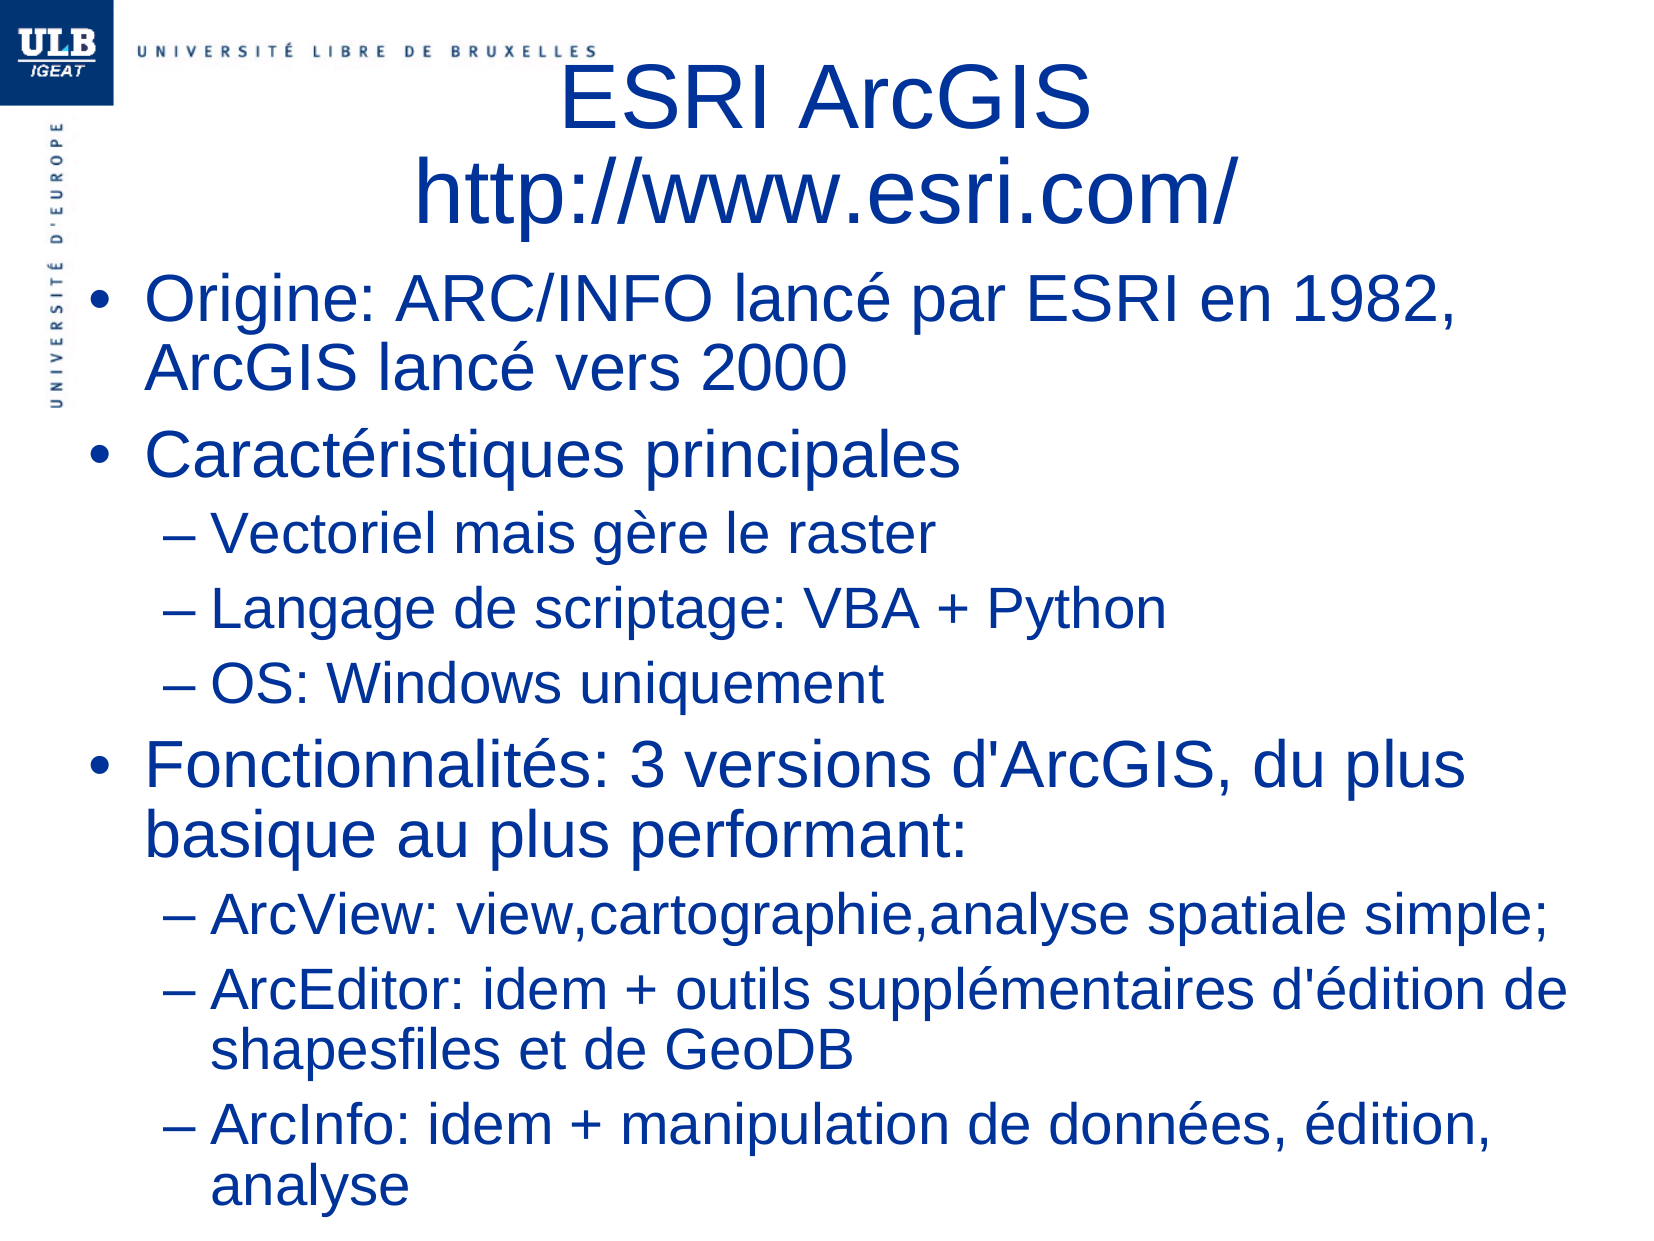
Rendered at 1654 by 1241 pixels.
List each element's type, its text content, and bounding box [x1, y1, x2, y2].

picture [0, 0, 1654, 1241]
list Origine: ARC/INFO lancé par ESRI en 1982, ArcGIS lancé vers 2000 Caractéristiques principales Vectoriel mais gère le raster Langage de scriptage: VBA + Python OS: Windows uniquement Fonctionnalités: 3 versions d'ArcGIS, du plus basique au plus performant: ArcView: view,cartographie,analyse spatiale simple; ArcEditor: idem + outils supplémentaires d'édition de shapesfiles et de GeoDB ArcInfo: idem + manipulation de données, édition, analyse [88, 265, 1577, 1225]
title ESRI ArcGIS http://www.esri.com/ [82, 48, 1571, 247]
